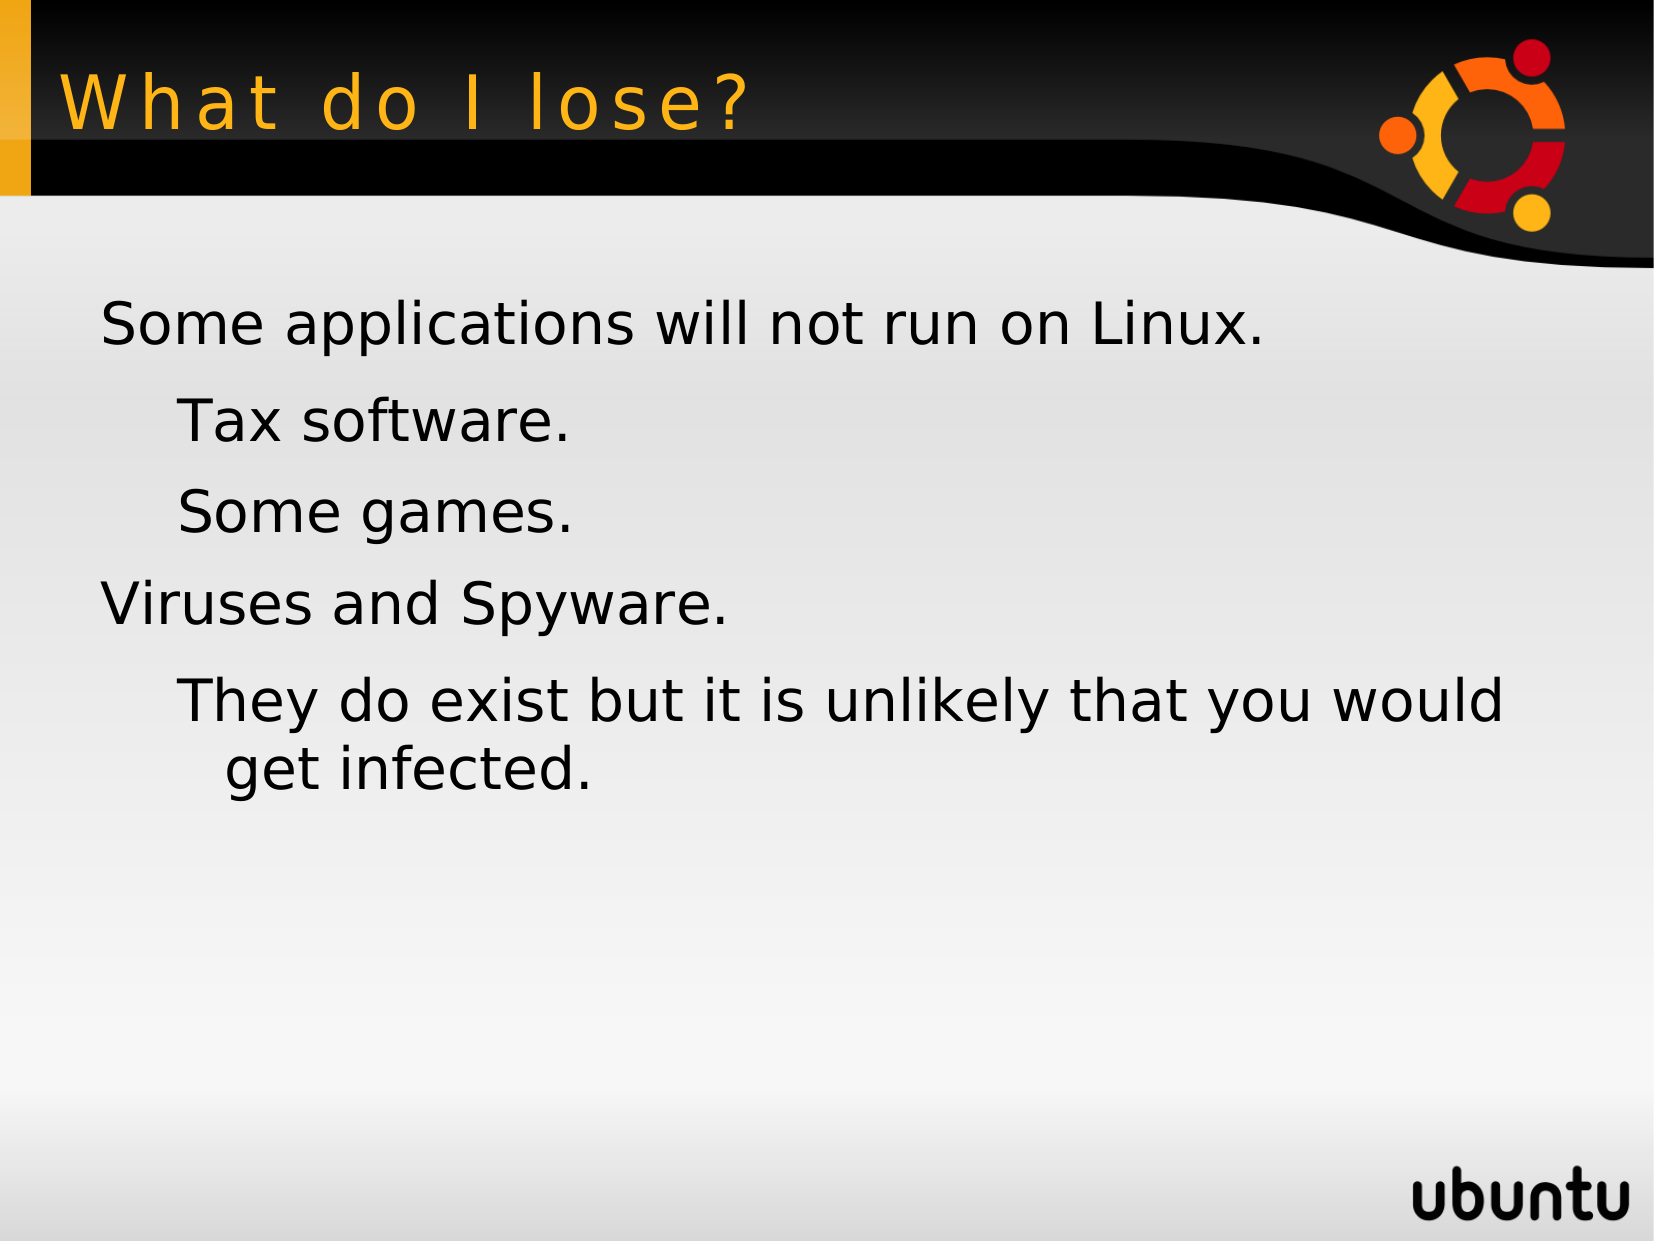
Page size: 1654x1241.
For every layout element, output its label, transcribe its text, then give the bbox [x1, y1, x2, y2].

title What do I lose? [59, 36, 1270, 171]
picture [0, 0, 1654, 1241]
list Some applications will not run on Linux. Tax software. Some games. Viruses and Spyware. They do exist but it is unlikely that you would get infected. [82, 290, 1571, 1094]
